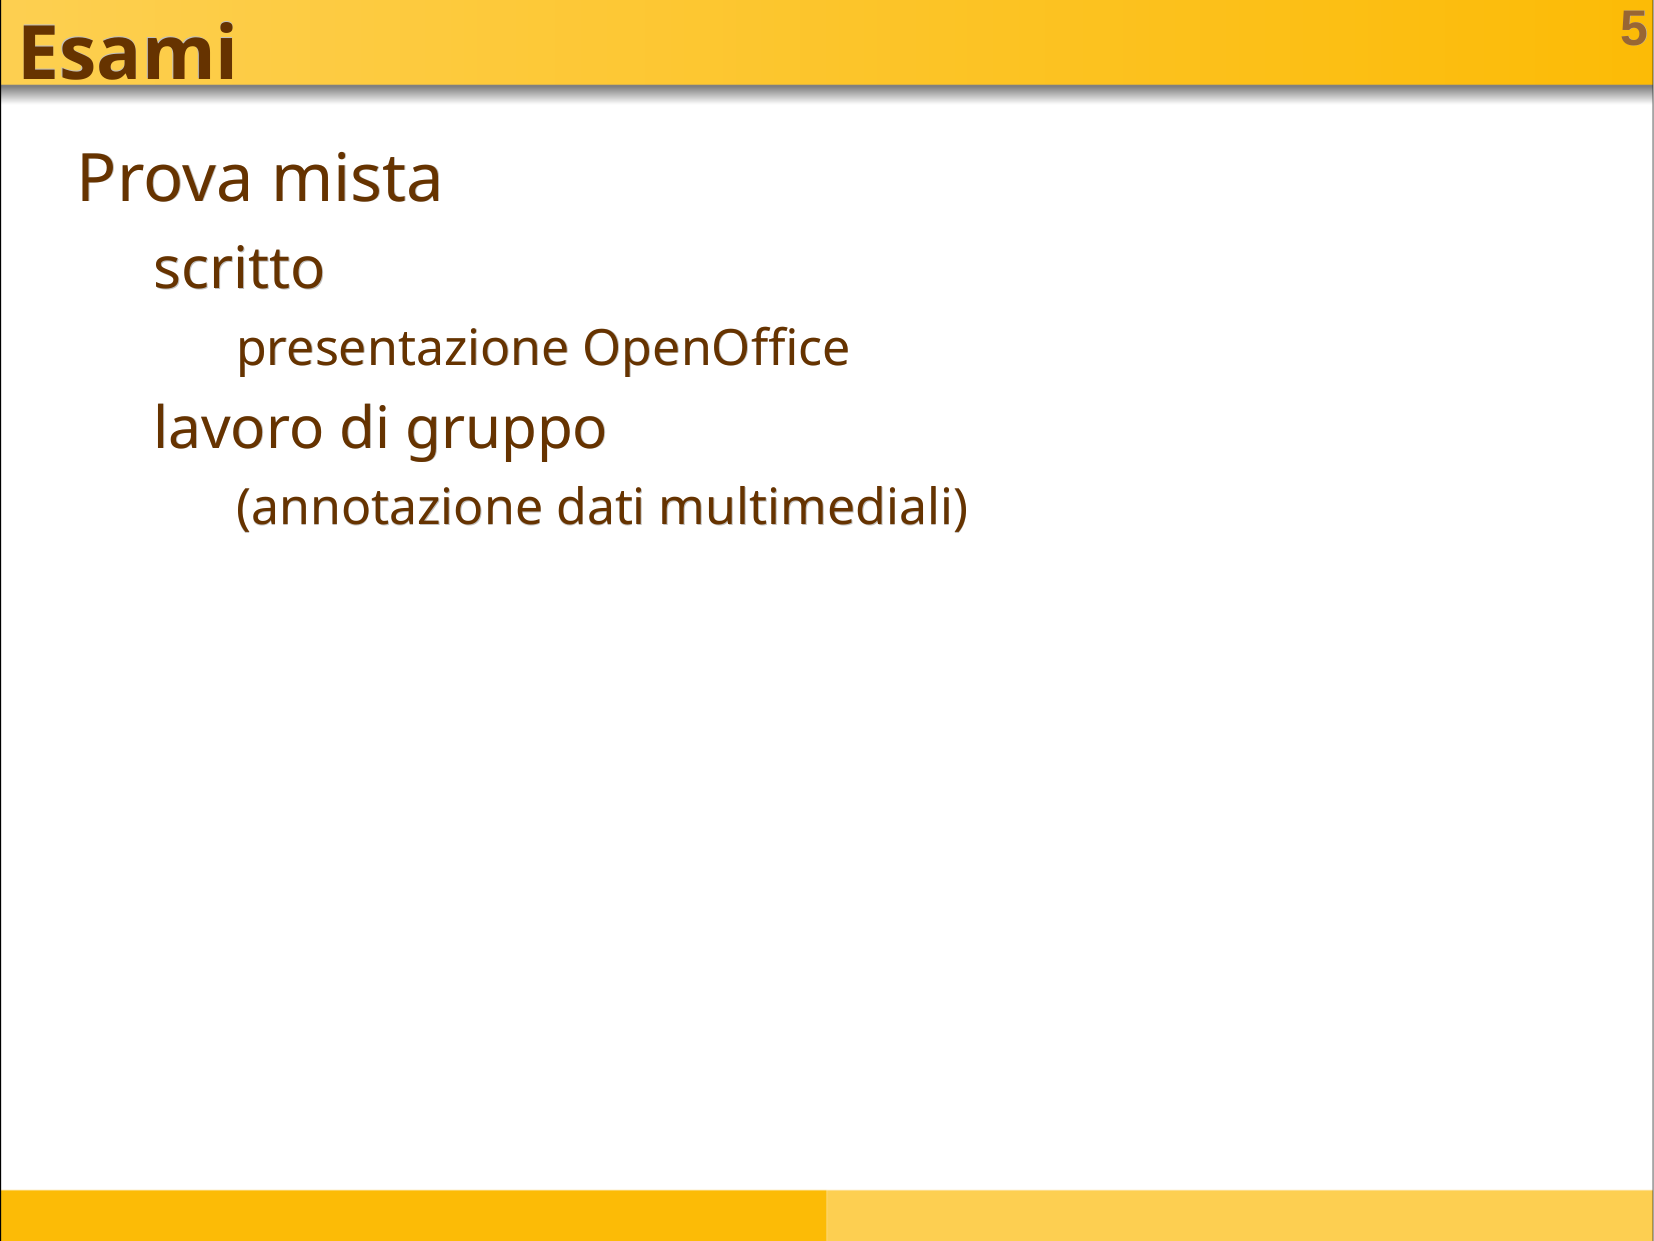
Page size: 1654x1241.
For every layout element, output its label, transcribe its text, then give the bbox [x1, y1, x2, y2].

list Prova mista scritto presentazione OpenOffice lavoro di gruppo (annotazione dati multimediali) [59, 129, 1595, 1149]
picture [0, 0, 1654, 1241]
title Esami [0, 0, 1477, 87]
